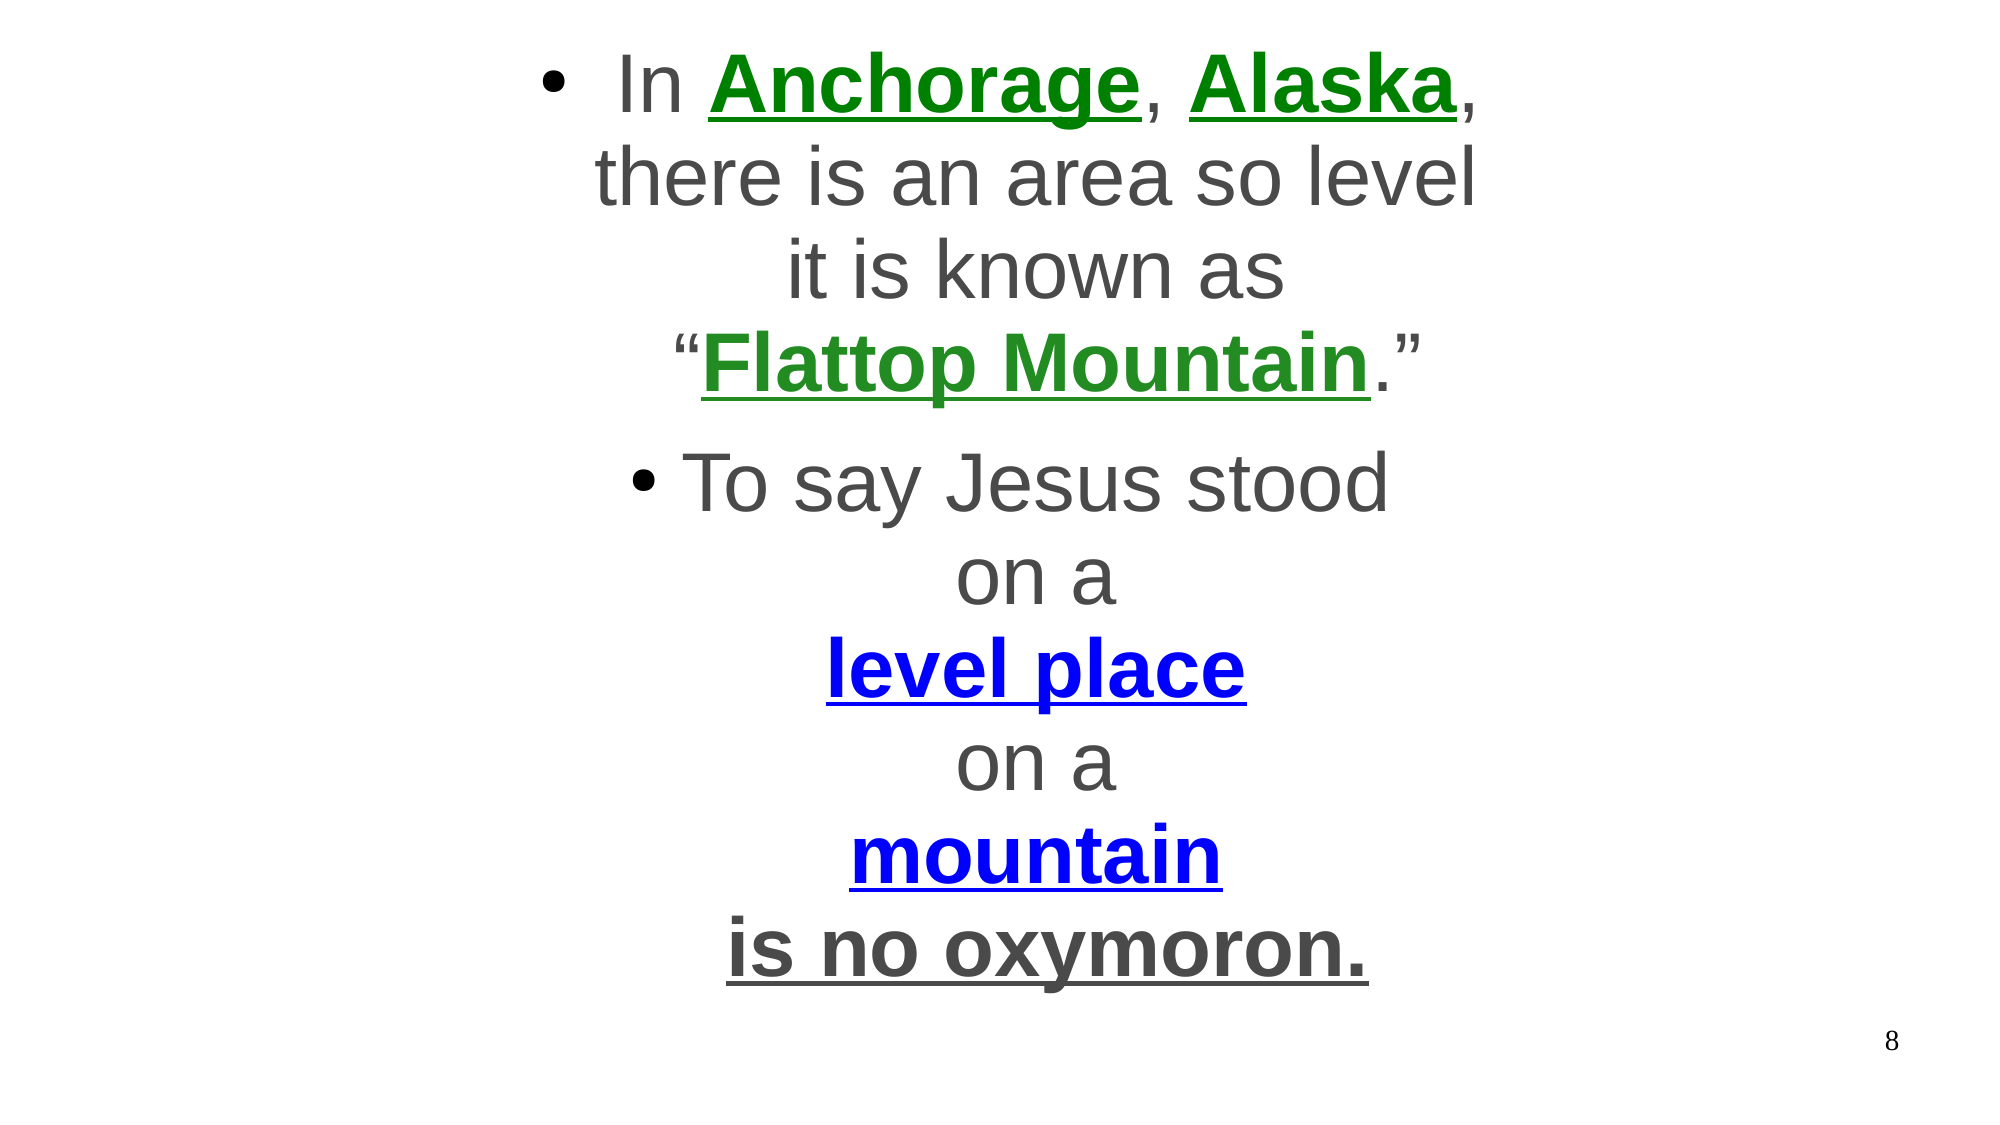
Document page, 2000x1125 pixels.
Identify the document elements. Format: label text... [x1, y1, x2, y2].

list In Anchorage, Alaska, there is an area so level it is known as “Flattop Mountain.” To say Jesus stood on a level place on a mountain is no oxymoron. [37, 37, 1988, 1088]
